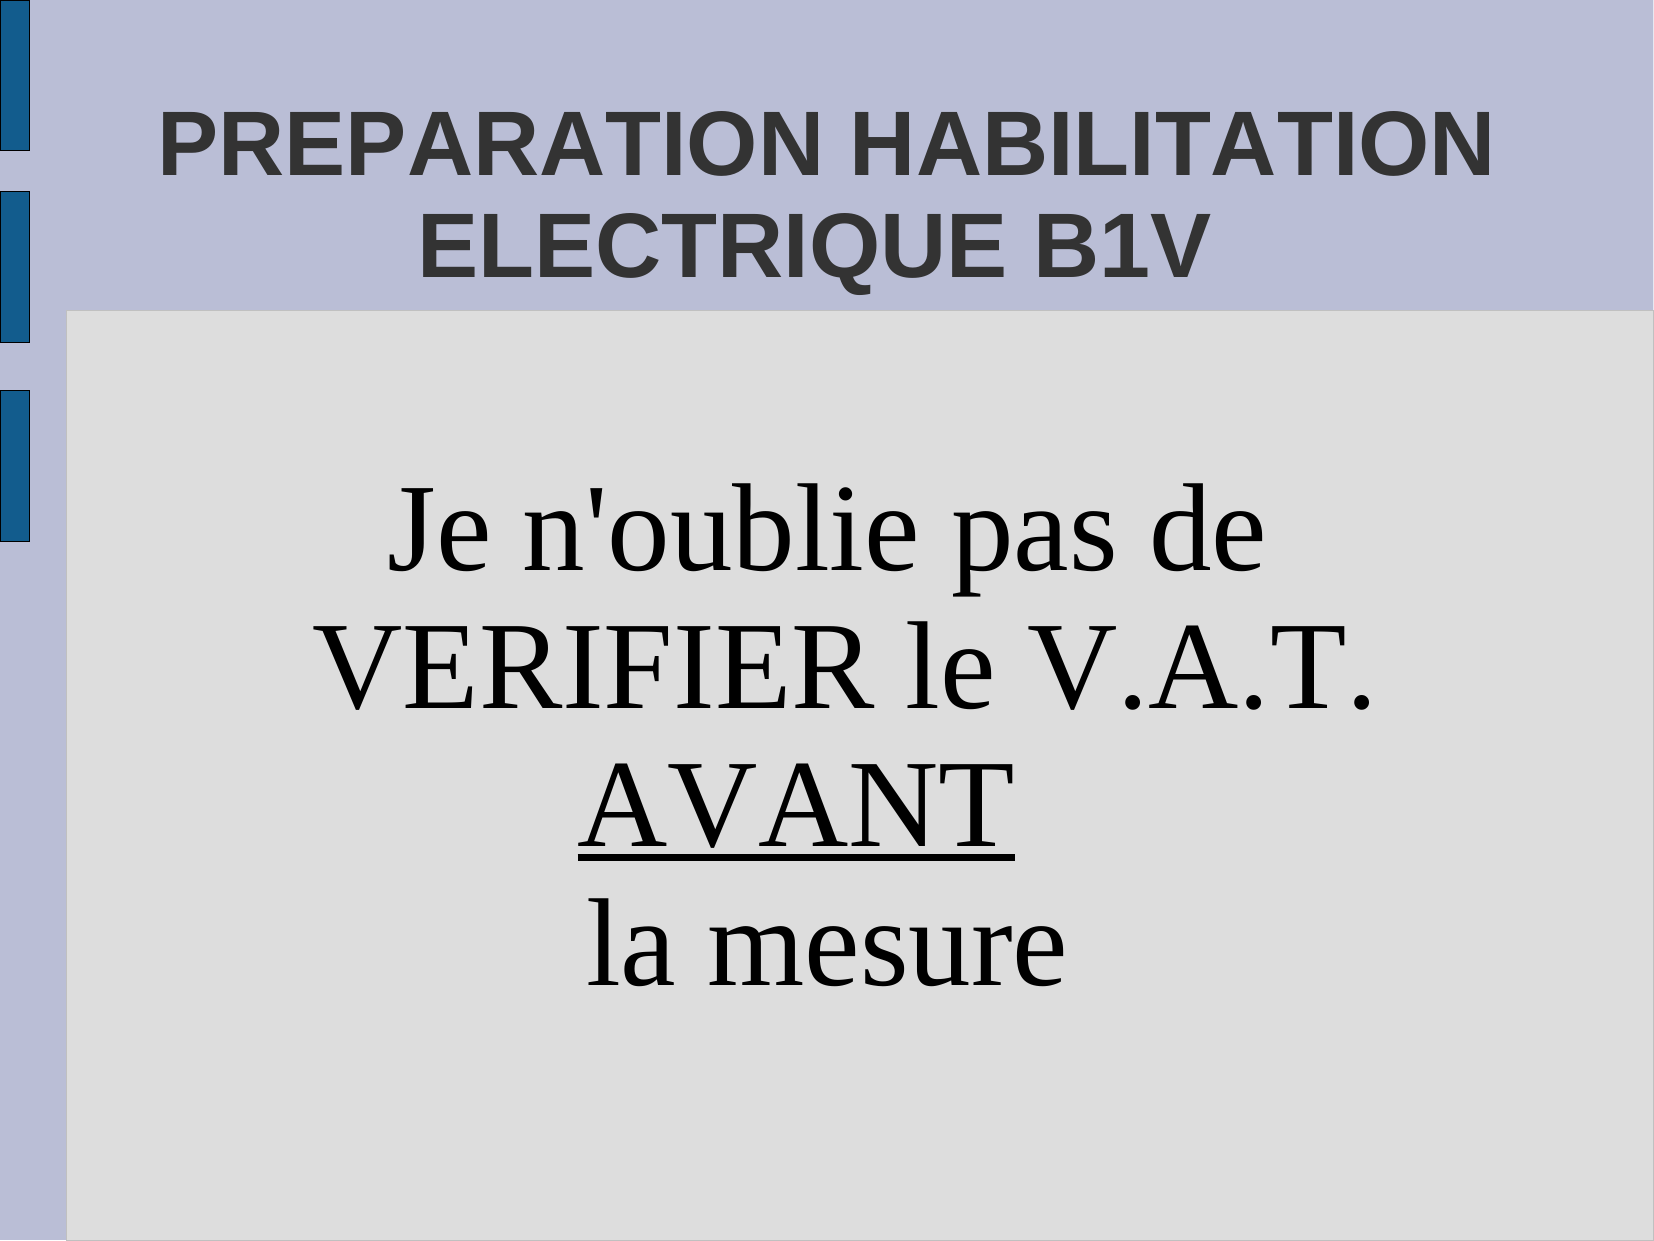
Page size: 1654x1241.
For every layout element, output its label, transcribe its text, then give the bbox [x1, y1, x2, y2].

text_box Je n'oublie pas de VERIFIER le V.A.T. AVANT la mesure [121, 344, 1534, 1127]
title PREPARATION HABILITATION ELECTRIQUE B1V [121, 91, 1534, 299]
